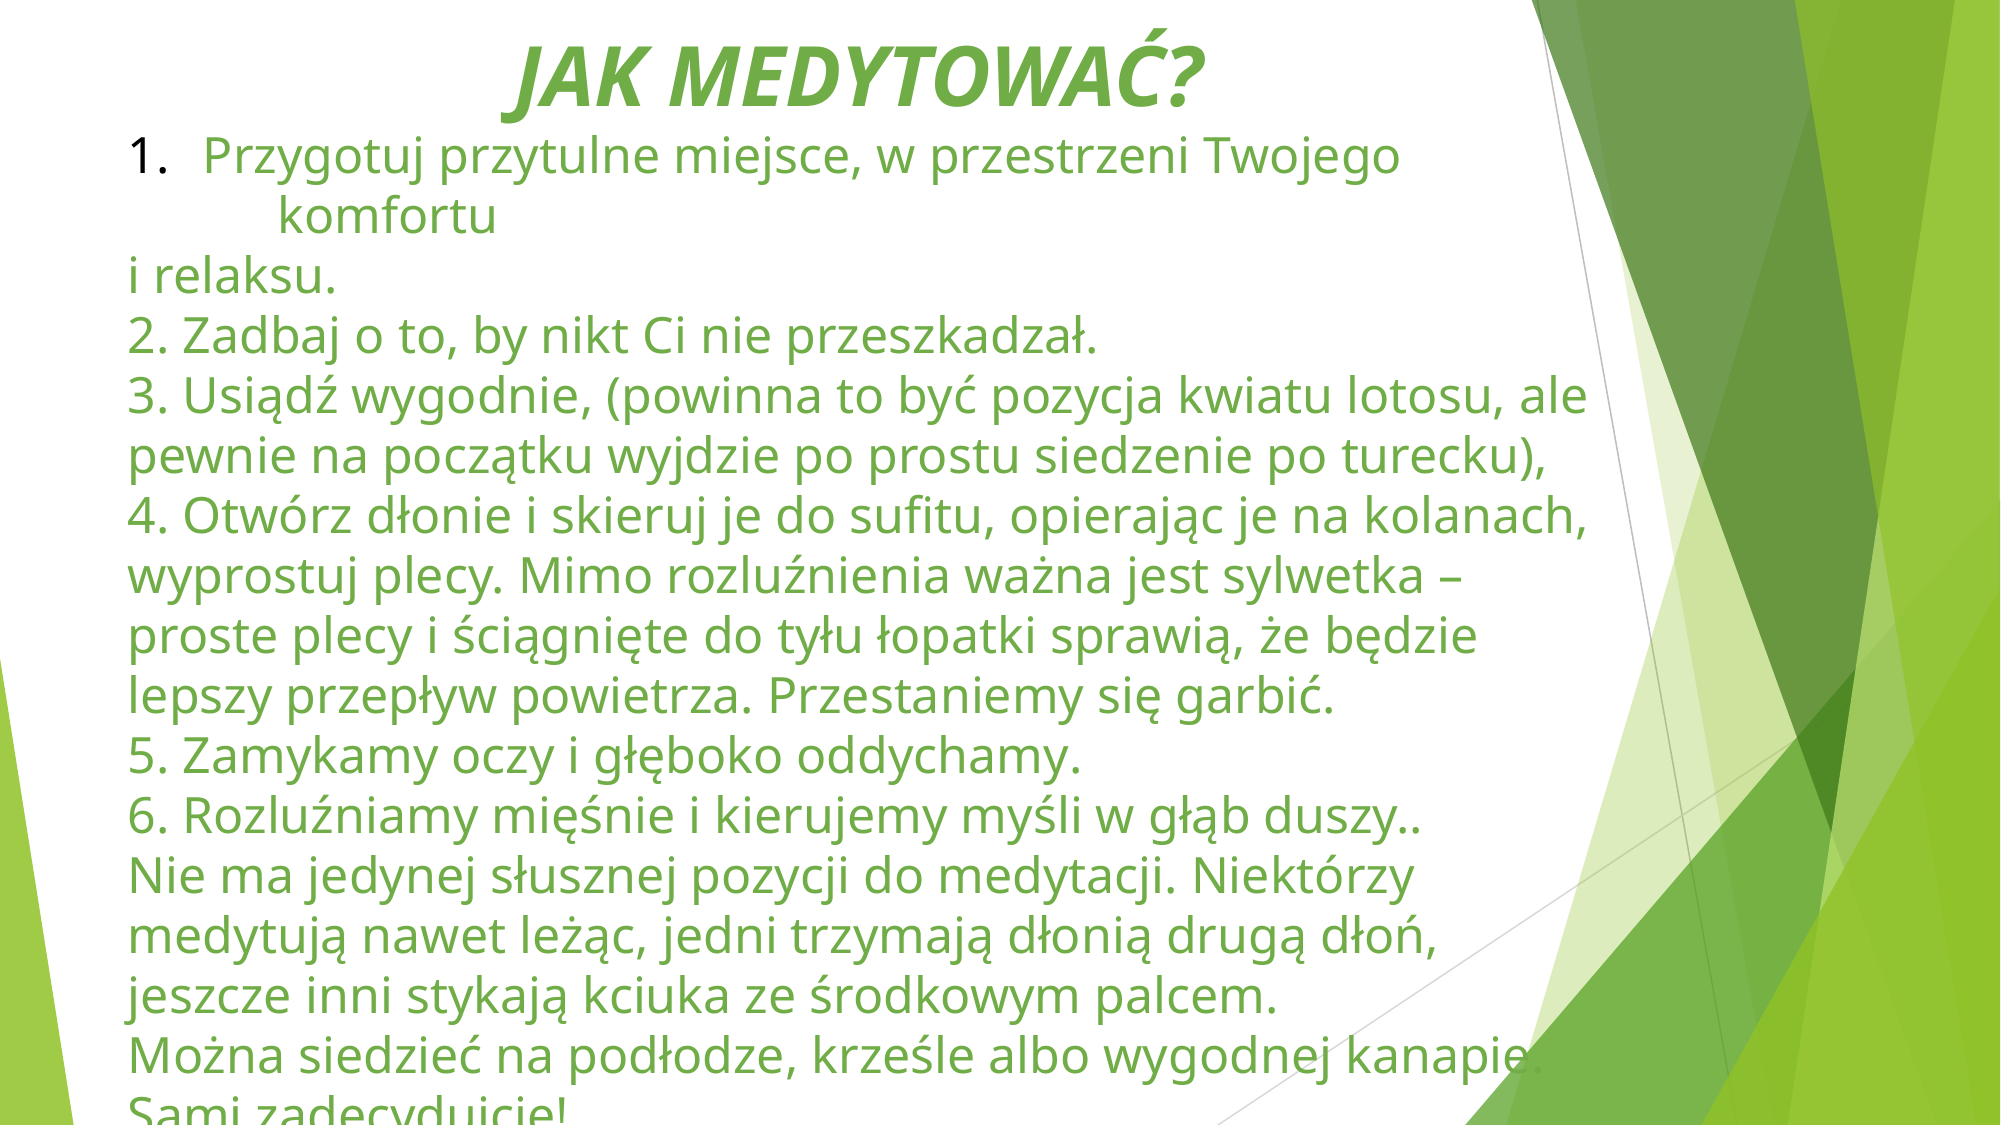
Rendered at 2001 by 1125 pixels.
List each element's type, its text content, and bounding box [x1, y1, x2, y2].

text_box JAK MEDYTOWAĆ? Przygotuj przytulne miejsce, w przestrzeni Twojego komfortu i relaksu. 2. Zadbaj o to, by nikt Ci nie przeszkadzał. 3. Usiądź wygodnie, (powinna to być pozycja kwiatu lotosu, ale pewnie na początku wyjdzie po prostu siedzenie po turecku), 4. Otwórz dłonie i skieruj je do sufitu, opierając je na kolanach, wyprostuj plecy. Mimo rozluźnienia ważna jest sylwetka – proste plecy i ściągnięte do tyłu łopatki sprawią, że będzie lepszy przepływ powietrza. Przestaniemy się garbić. 5. Zamykamy oczy i głęboko oddychamy. 6. Rozluźniamy mięśnie i kierujemy myśli w głąb duszy.. Nie ma jedynej słusznej pozycji do medytacji. Niektórzy medytują nawet leżąc, jedni trzymają dłonią drugą dłoń, jeszcze inni stykają kciuka ze środkowym palcem. Można siedzieć na podłodze, krześle albo wygodnej kanapie. Sami zadecydujcie! [112, 15, 1623, 1102]
